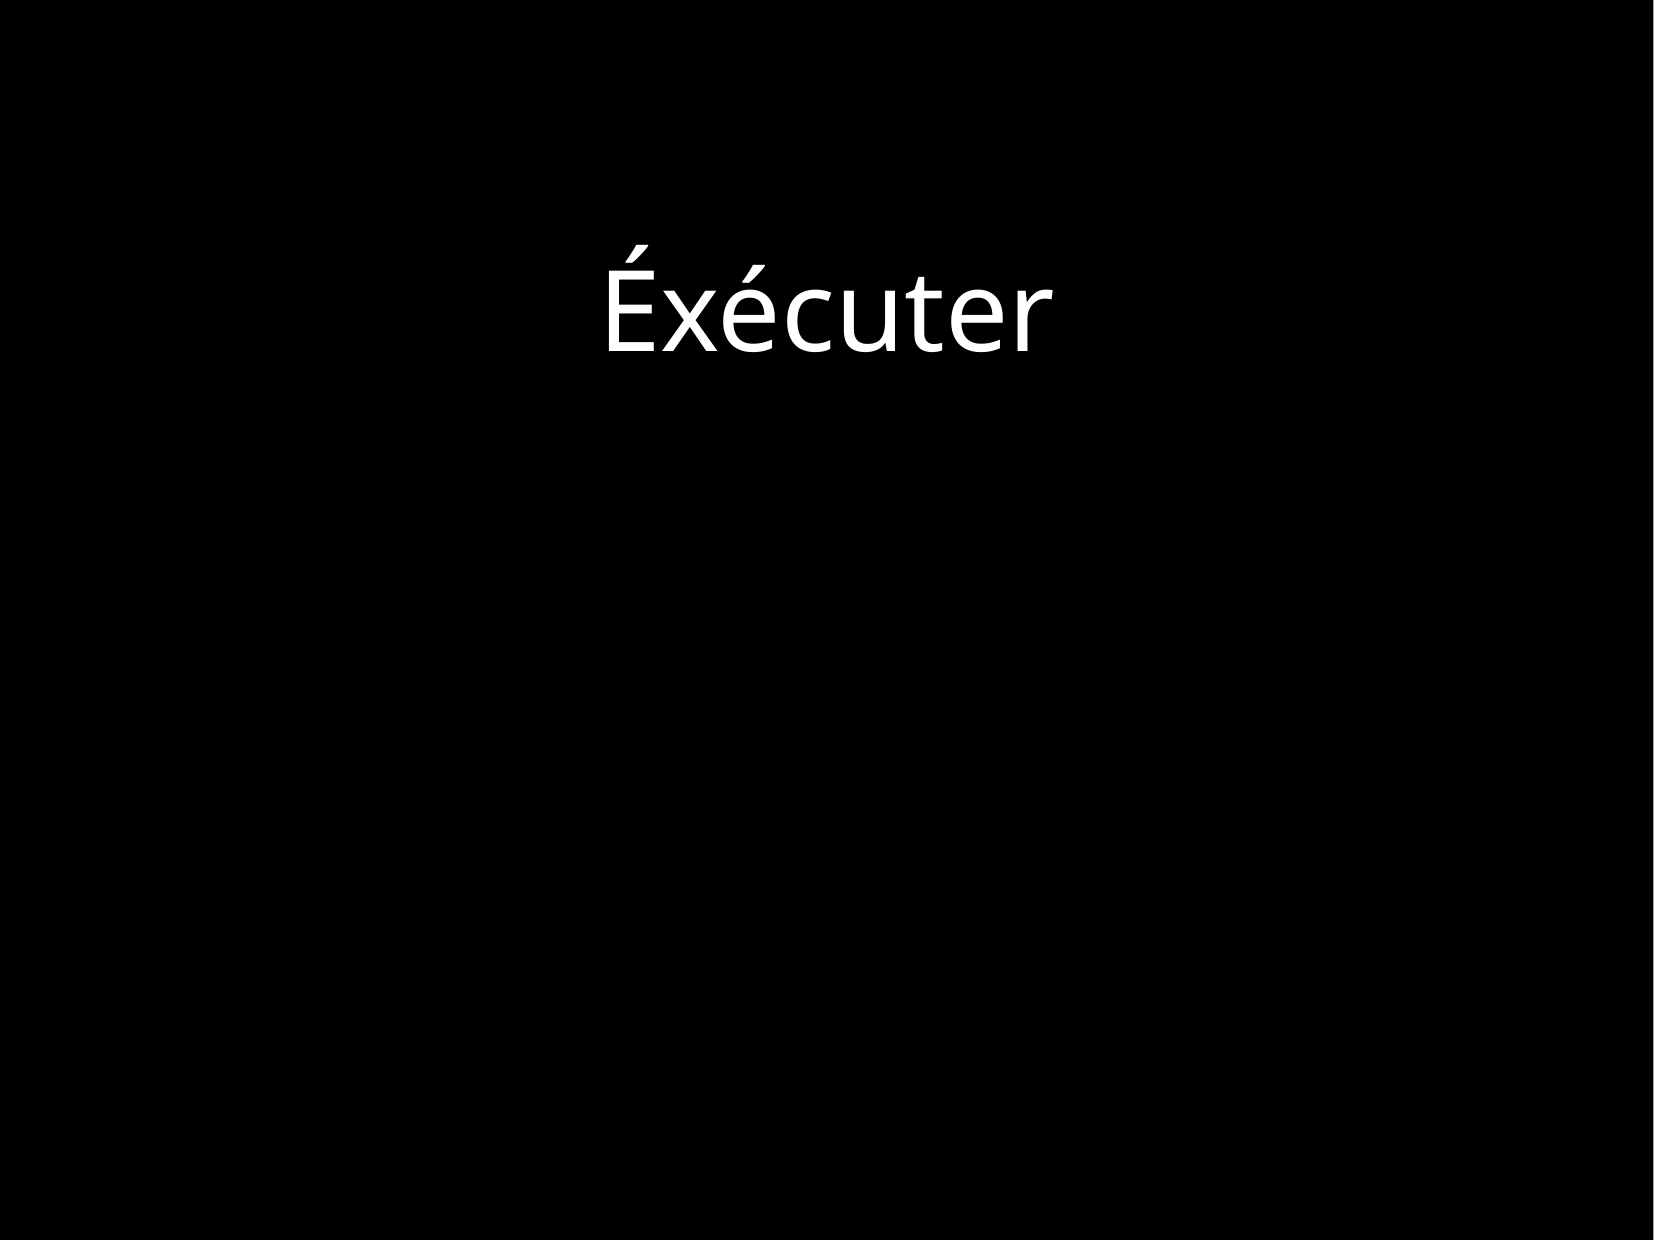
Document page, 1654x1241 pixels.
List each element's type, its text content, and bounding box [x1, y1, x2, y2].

title Éxécuter [82, 56, 1571, 1172]
